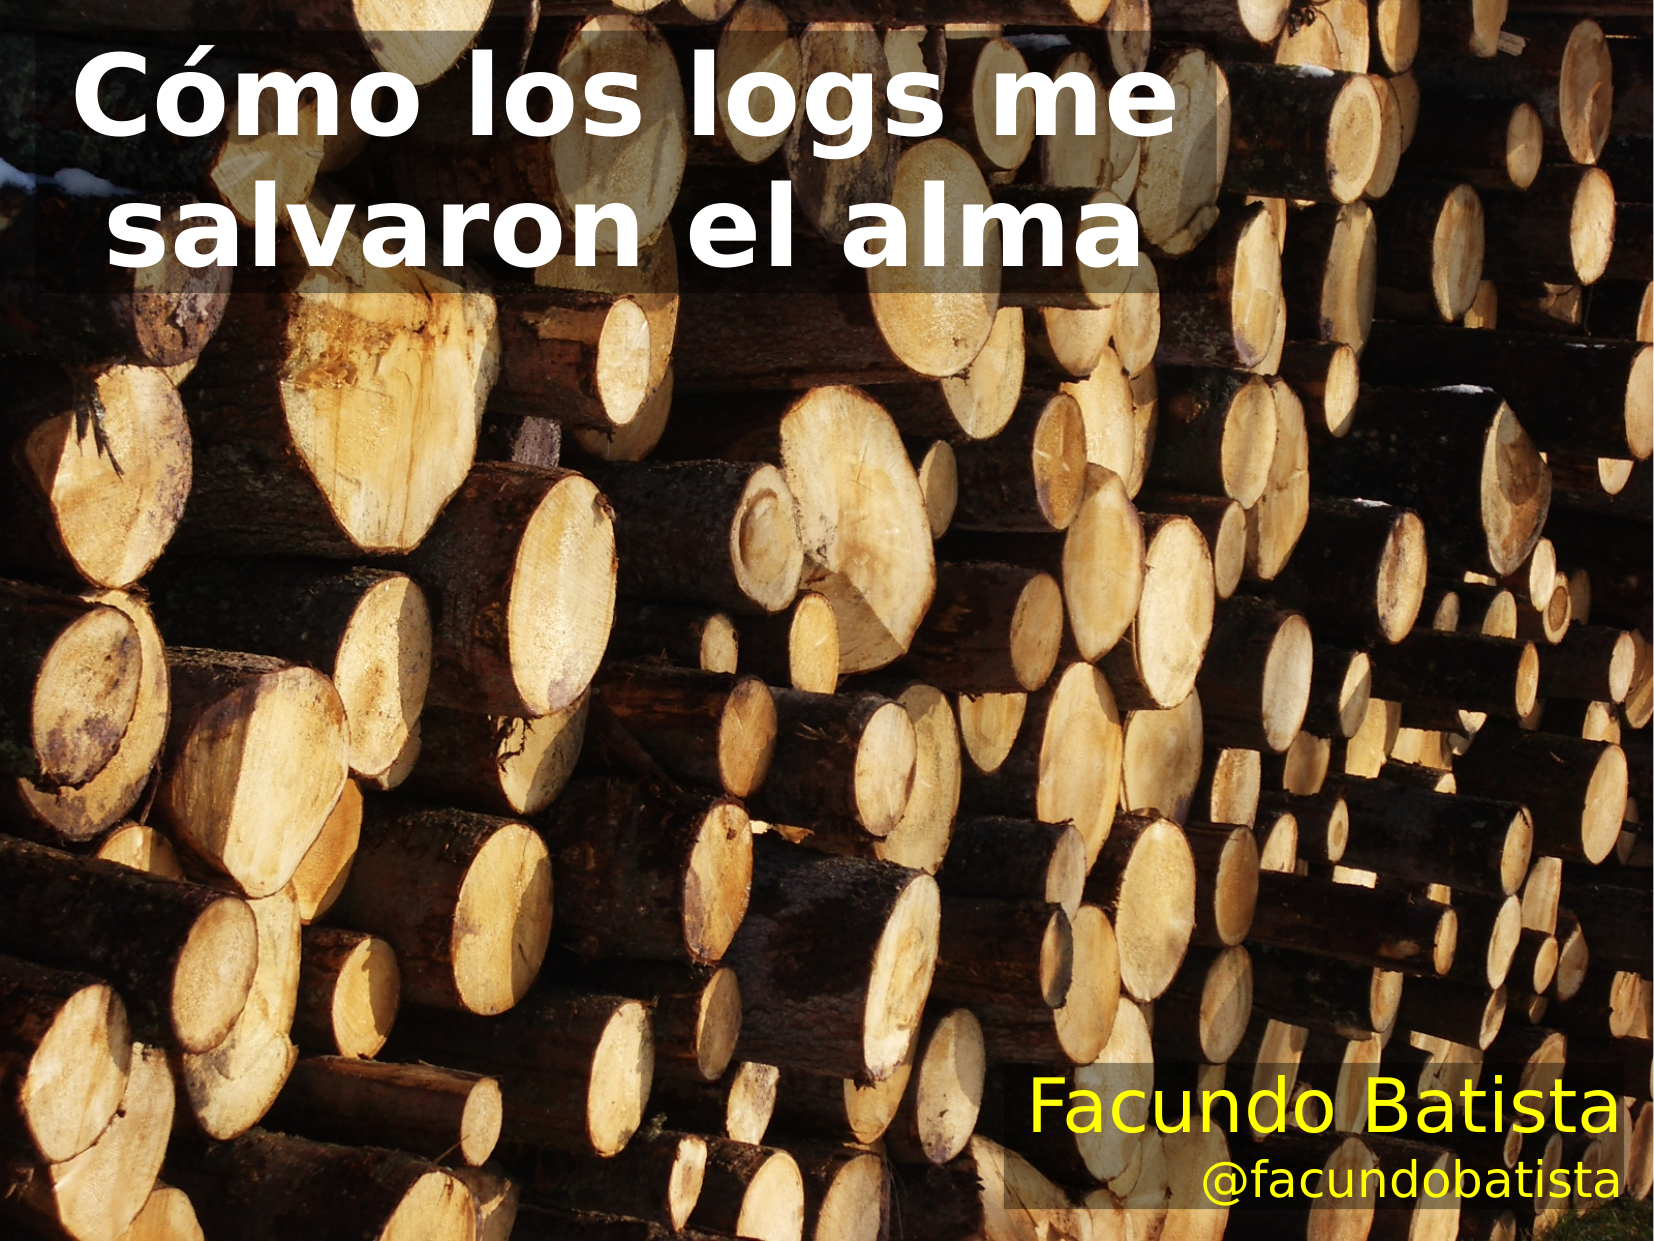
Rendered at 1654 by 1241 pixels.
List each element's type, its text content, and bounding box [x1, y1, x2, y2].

picture [0, 0, 1654, 1241]
title Cómo los logs me salvaron el alma [35, 30, 1217, 294]
title Facundo Batista @facundobatista [1003, 1062, 1625, 1210]
